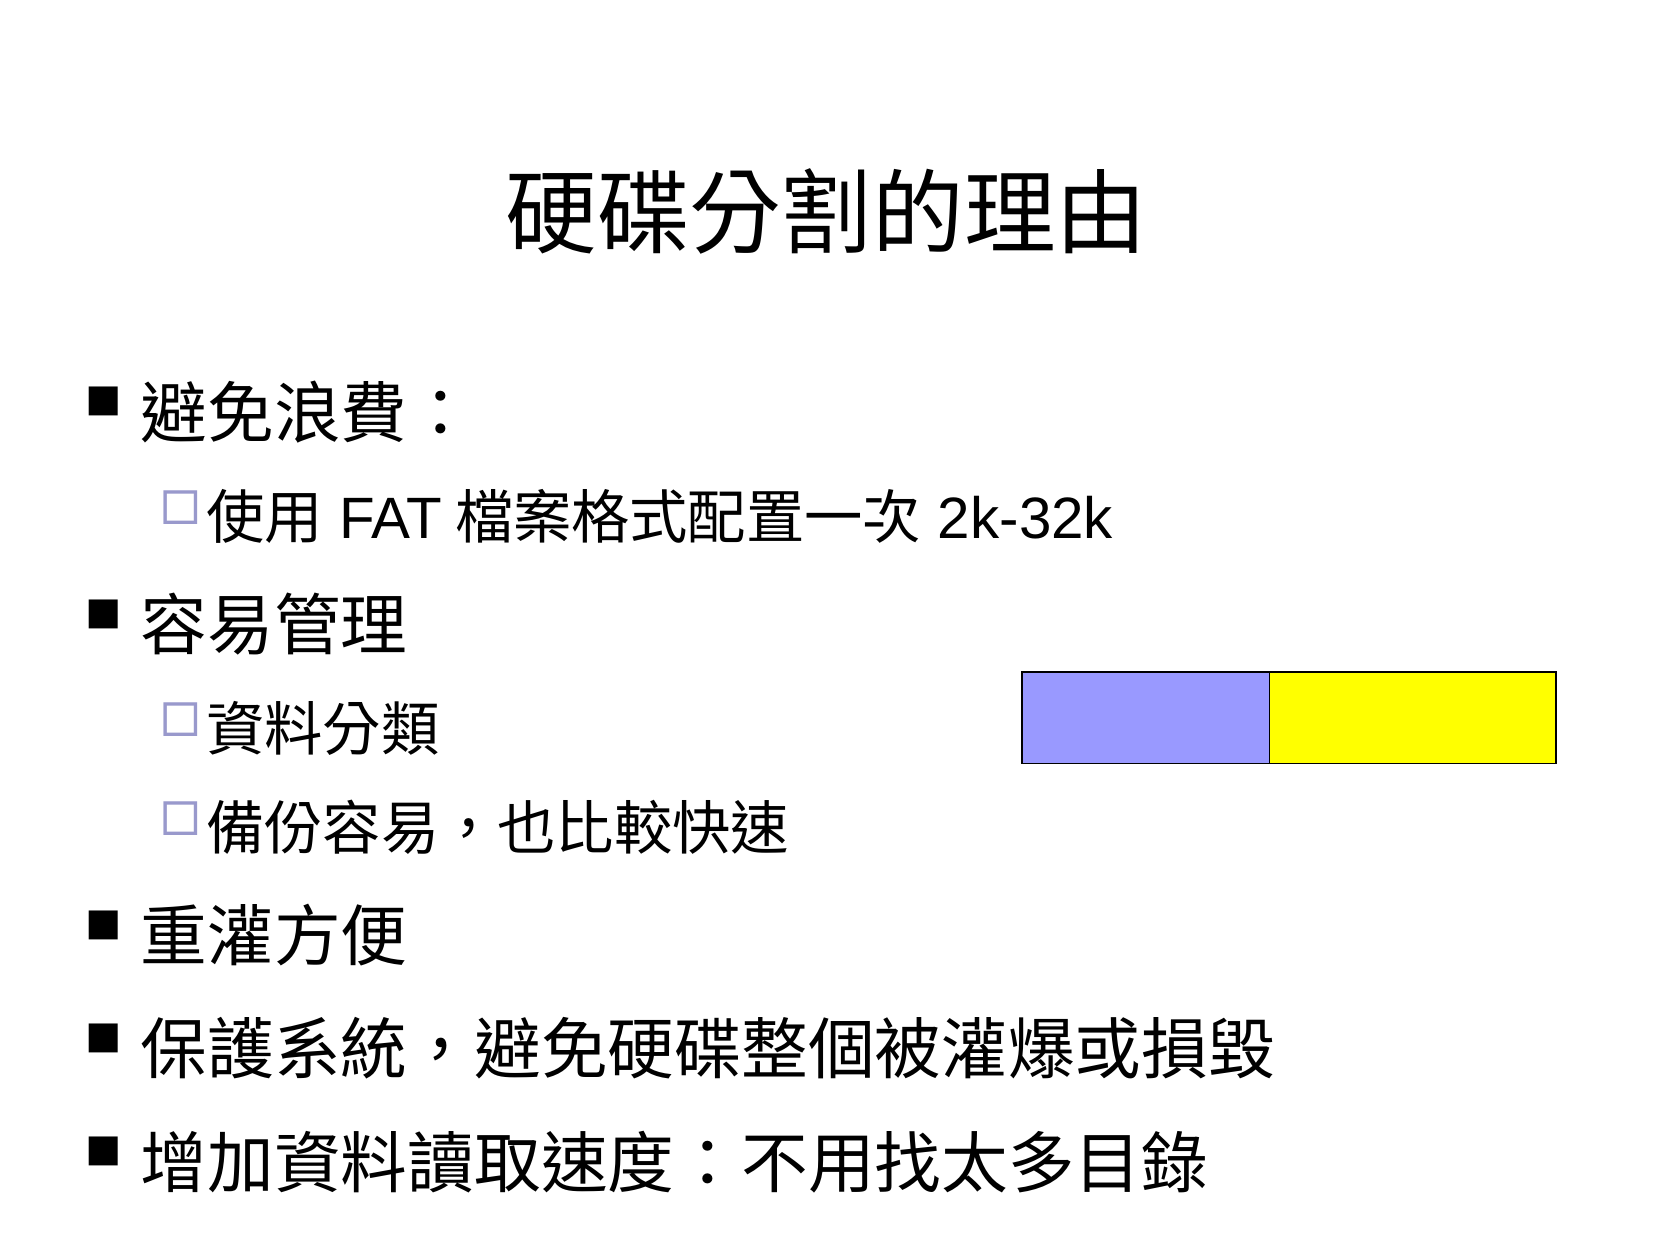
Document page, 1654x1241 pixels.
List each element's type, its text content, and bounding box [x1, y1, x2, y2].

list 避免浪費： 使用FAT檔案格式配置一次2k-32k 容易管理 資料分類 備份容易，也比較快速 重灌方便 保護系統，避免硬碟整個被灌爆或損毀 增加資料讀取速度：不用找太多目錄 [84, 359, 1574, 1154]
title 硬碟分割的理由 [82, 92, 1572, 322]
text_box [1021, 671, 1556, 764]
